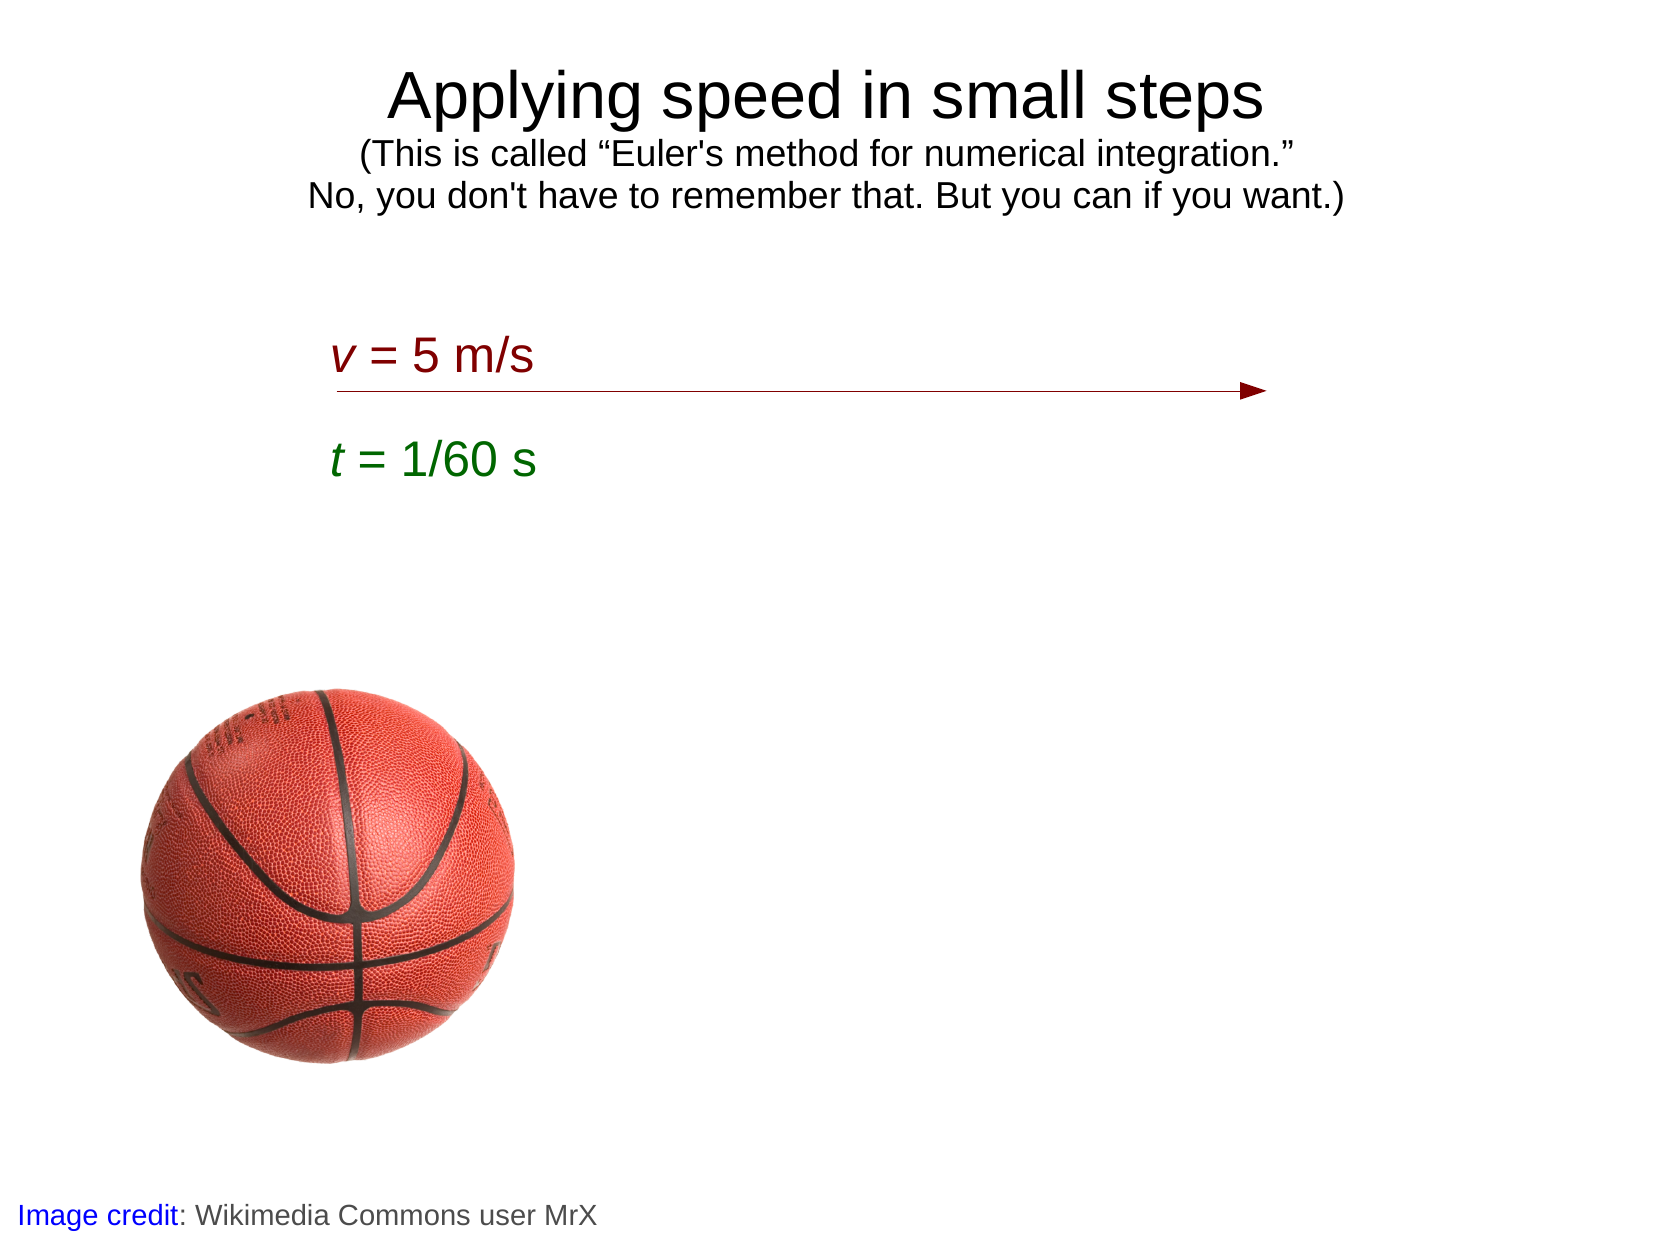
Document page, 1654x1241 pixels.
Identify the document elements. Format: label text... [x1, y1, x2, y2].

picture [140, 688, 515, 1064]
text_box Image credit: Wikimedia Commons user MrX [2, 1191, 1163, 1240]
text_box v = 5 m/s [315, 319, 676, 391]
subtitle Applying speed in small steps (This is called “Euler's method for numerical integration.” No, you don't have to remember that. But you can if you want.) [82, 49, 1571, 226]
text_box t = 1/60 s [315, 423, 781, 496]
